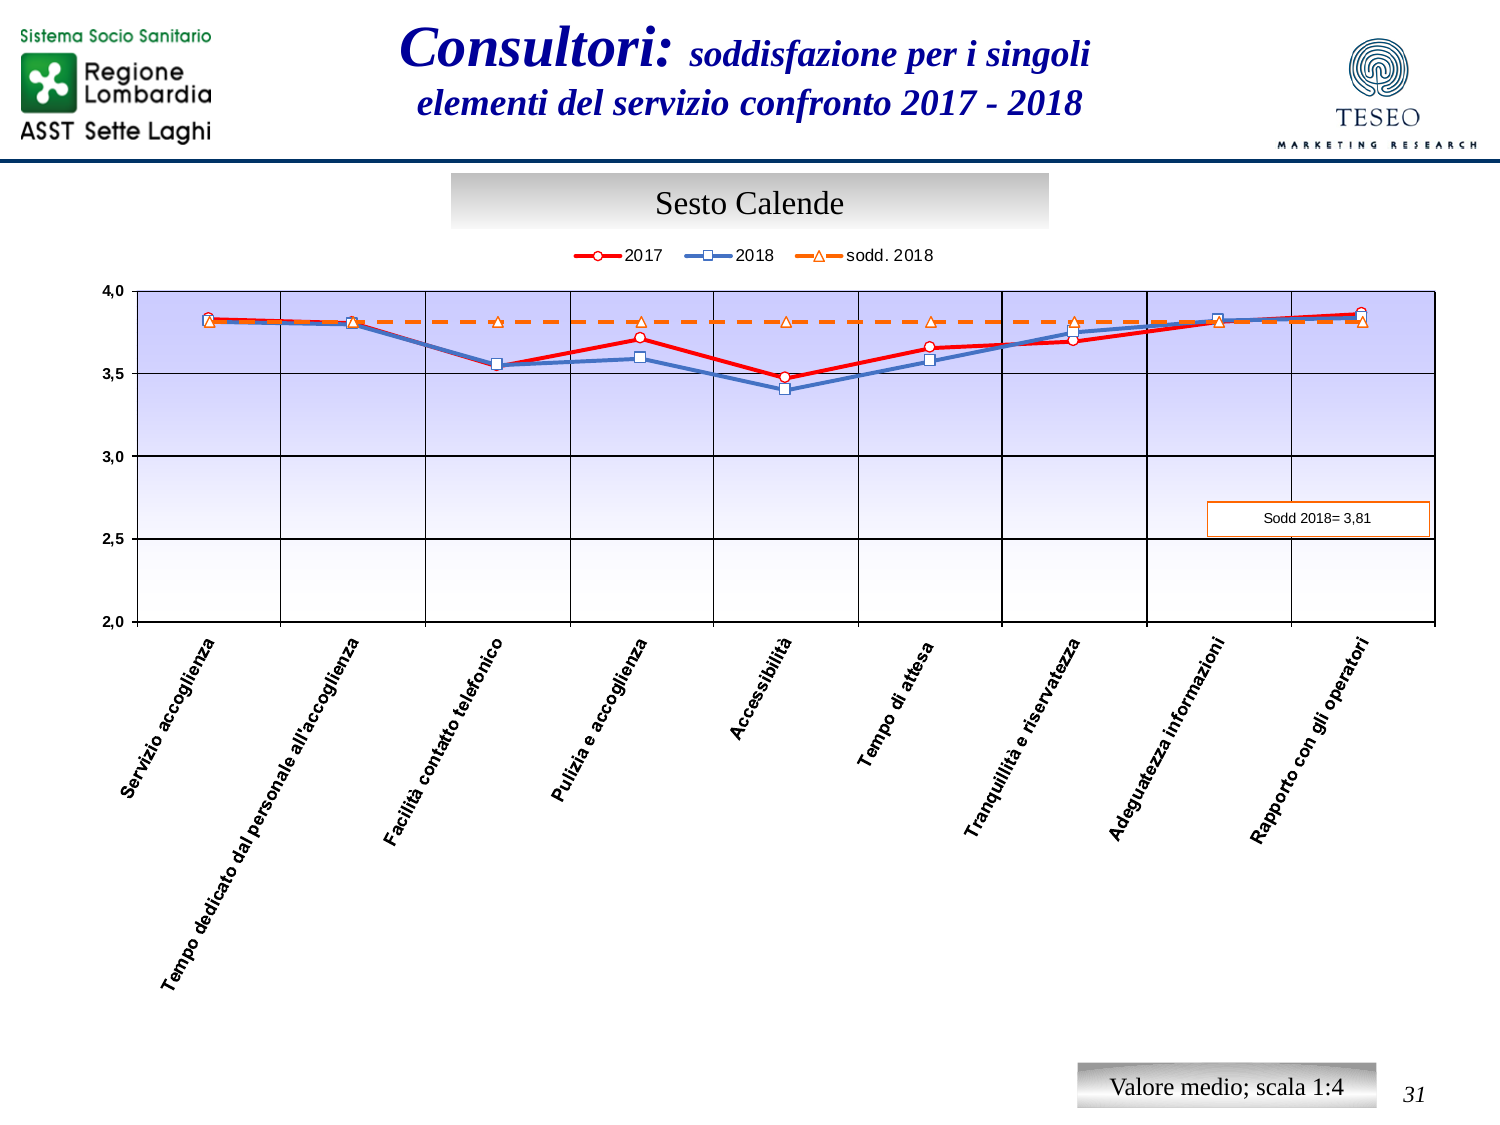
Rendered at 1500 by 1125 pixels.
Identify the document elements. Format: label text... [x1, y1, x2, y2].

text_box Valore medio; scala 1:4 [1077, 1062, 1377, 1108]
picture [1294, 30, 1481, 149]
text_box Consultori: soddisfazione per i singoli elementi del servizio confronto 2017 - 2018 [206, 25, 1294, 151]
picture [61, 230, 1439, 1014]
text_box Sesto Calende [451, 173, 1049, 229]
picture [21, 26, 206, 148]
